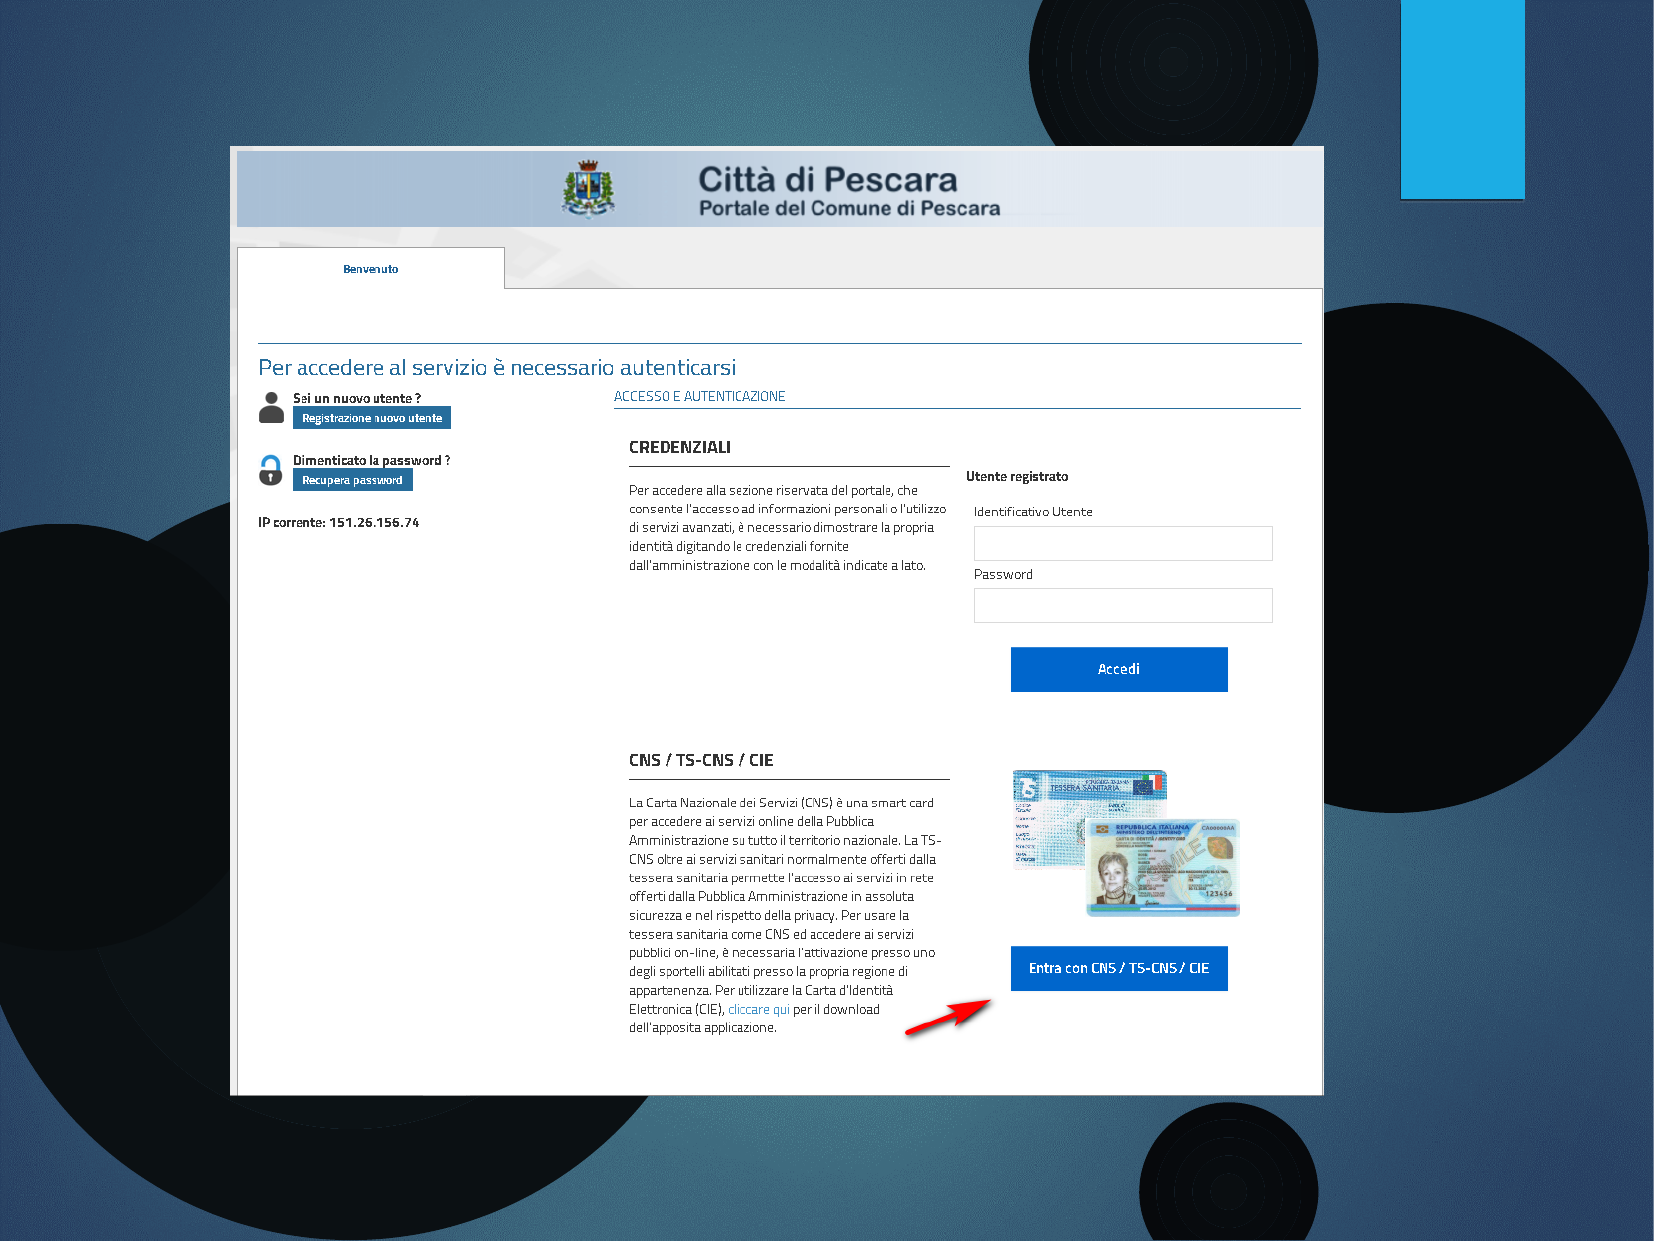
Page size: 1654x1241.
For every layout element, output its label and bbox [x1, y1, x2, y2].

picture [230, 146, 1324, 1096]
